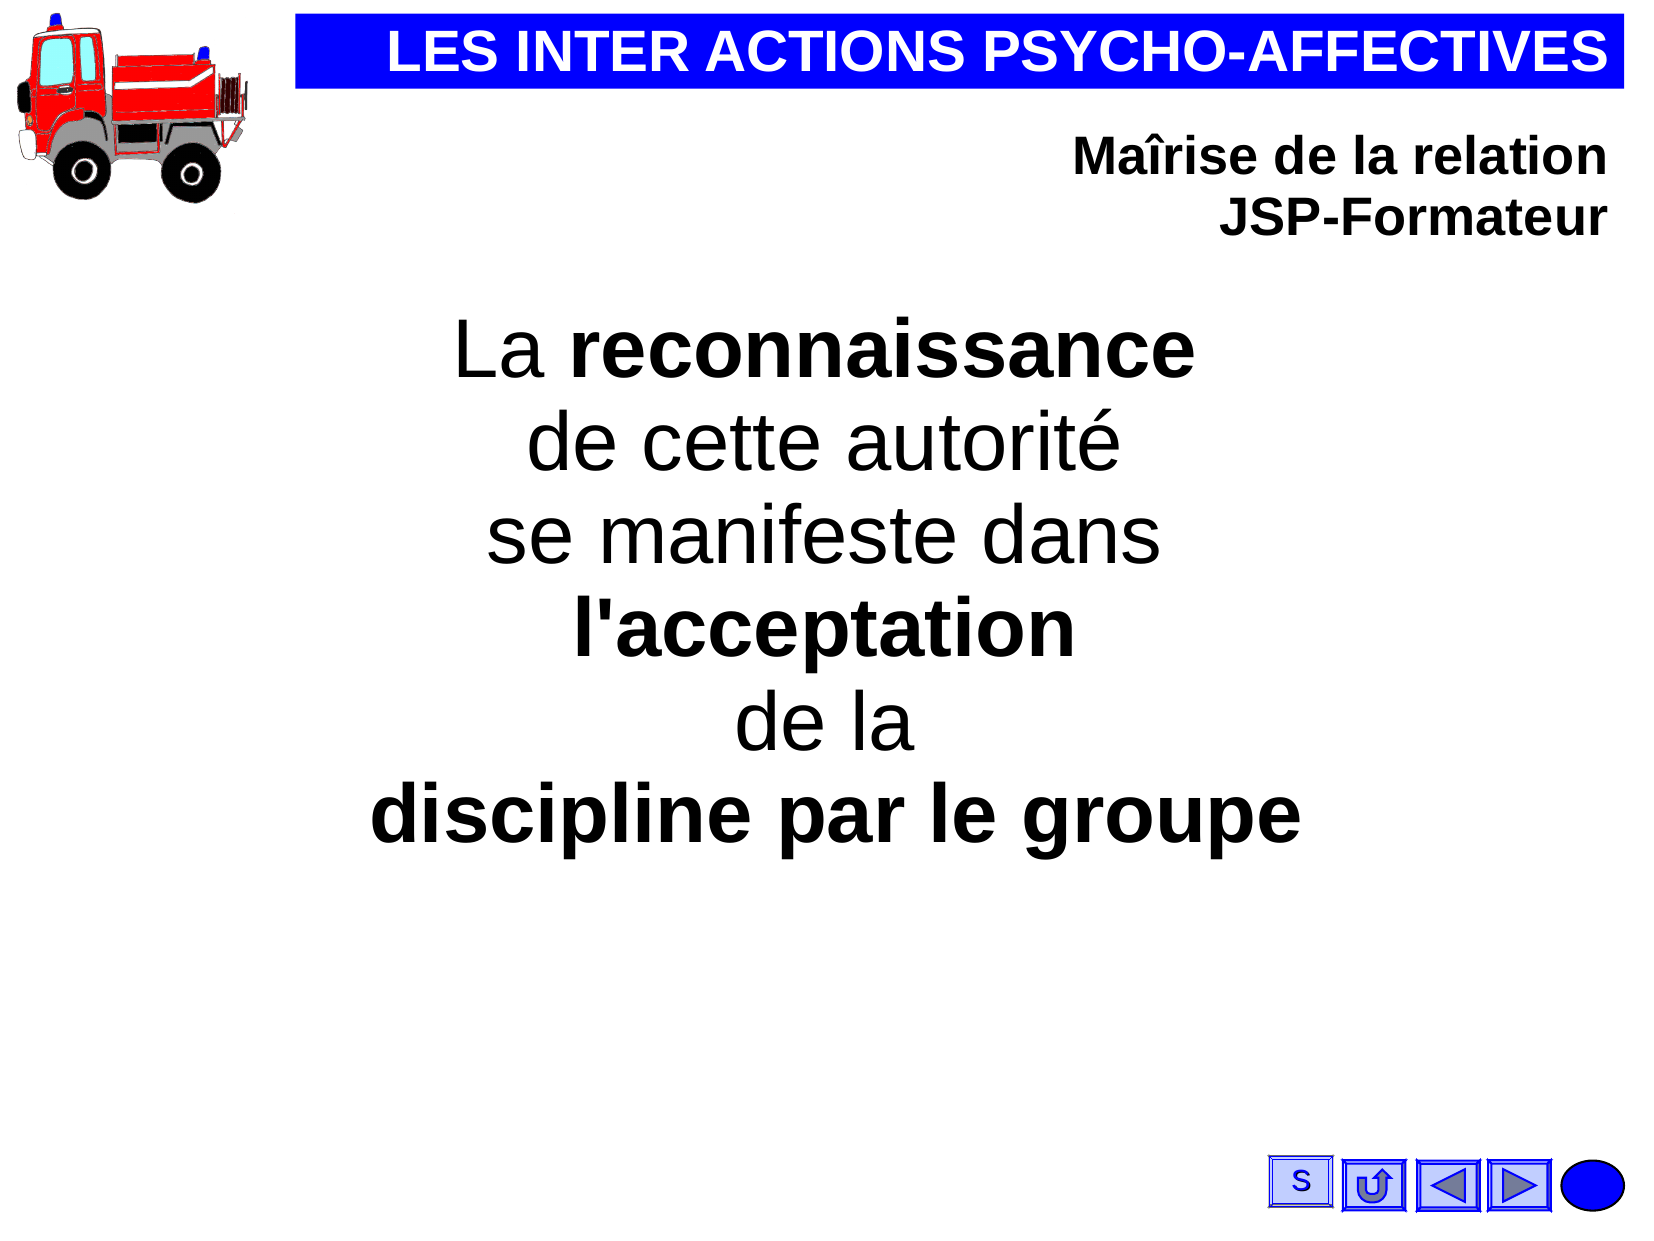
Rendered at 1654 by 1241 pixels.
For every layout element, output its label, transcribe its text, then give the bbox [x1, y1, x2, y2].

text_box LES INTER ACTIONS PSYCHO-AFFECTIVES [295, 13, 1625, 89]
text_box Maîrise de la relation JSP-Formateur [1056, 118, 1624, 311]
picture [8, 8, 257, 216]
text_box La reconnaissance de cette autorité se manifeste dans l'acceptation de la discipline par le groupe [29, 295, 1644, 937]
text_box [1561, 1160, 1625, 1211]
